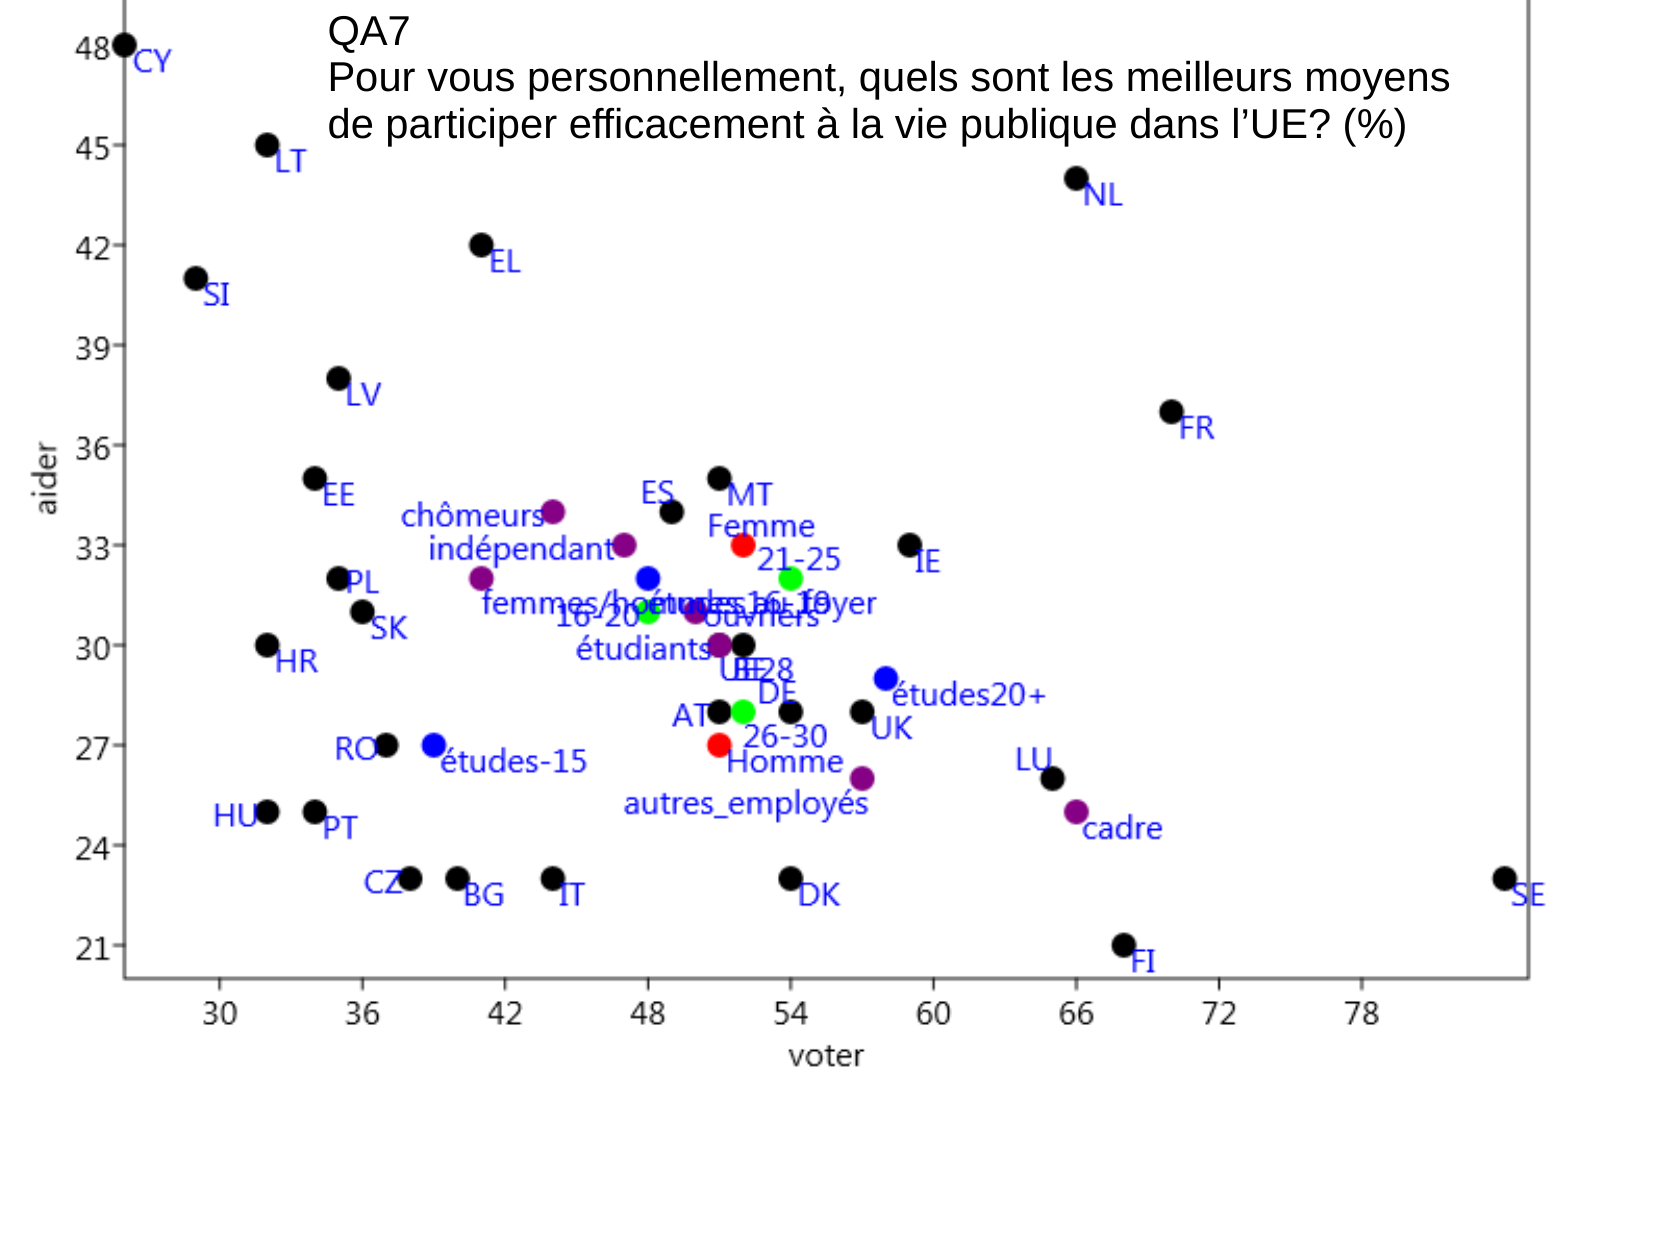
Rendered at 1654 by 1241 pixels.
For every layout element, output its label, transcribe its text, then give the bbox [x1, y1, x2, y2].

text_box QA7 Pour vous personnellement, quels sont les meilleurs moyens de participer efficacement à la vie publique dans l’UE? (%) [312, 0, 1502, 156]
picture [0, 0, 1654, 1125]
